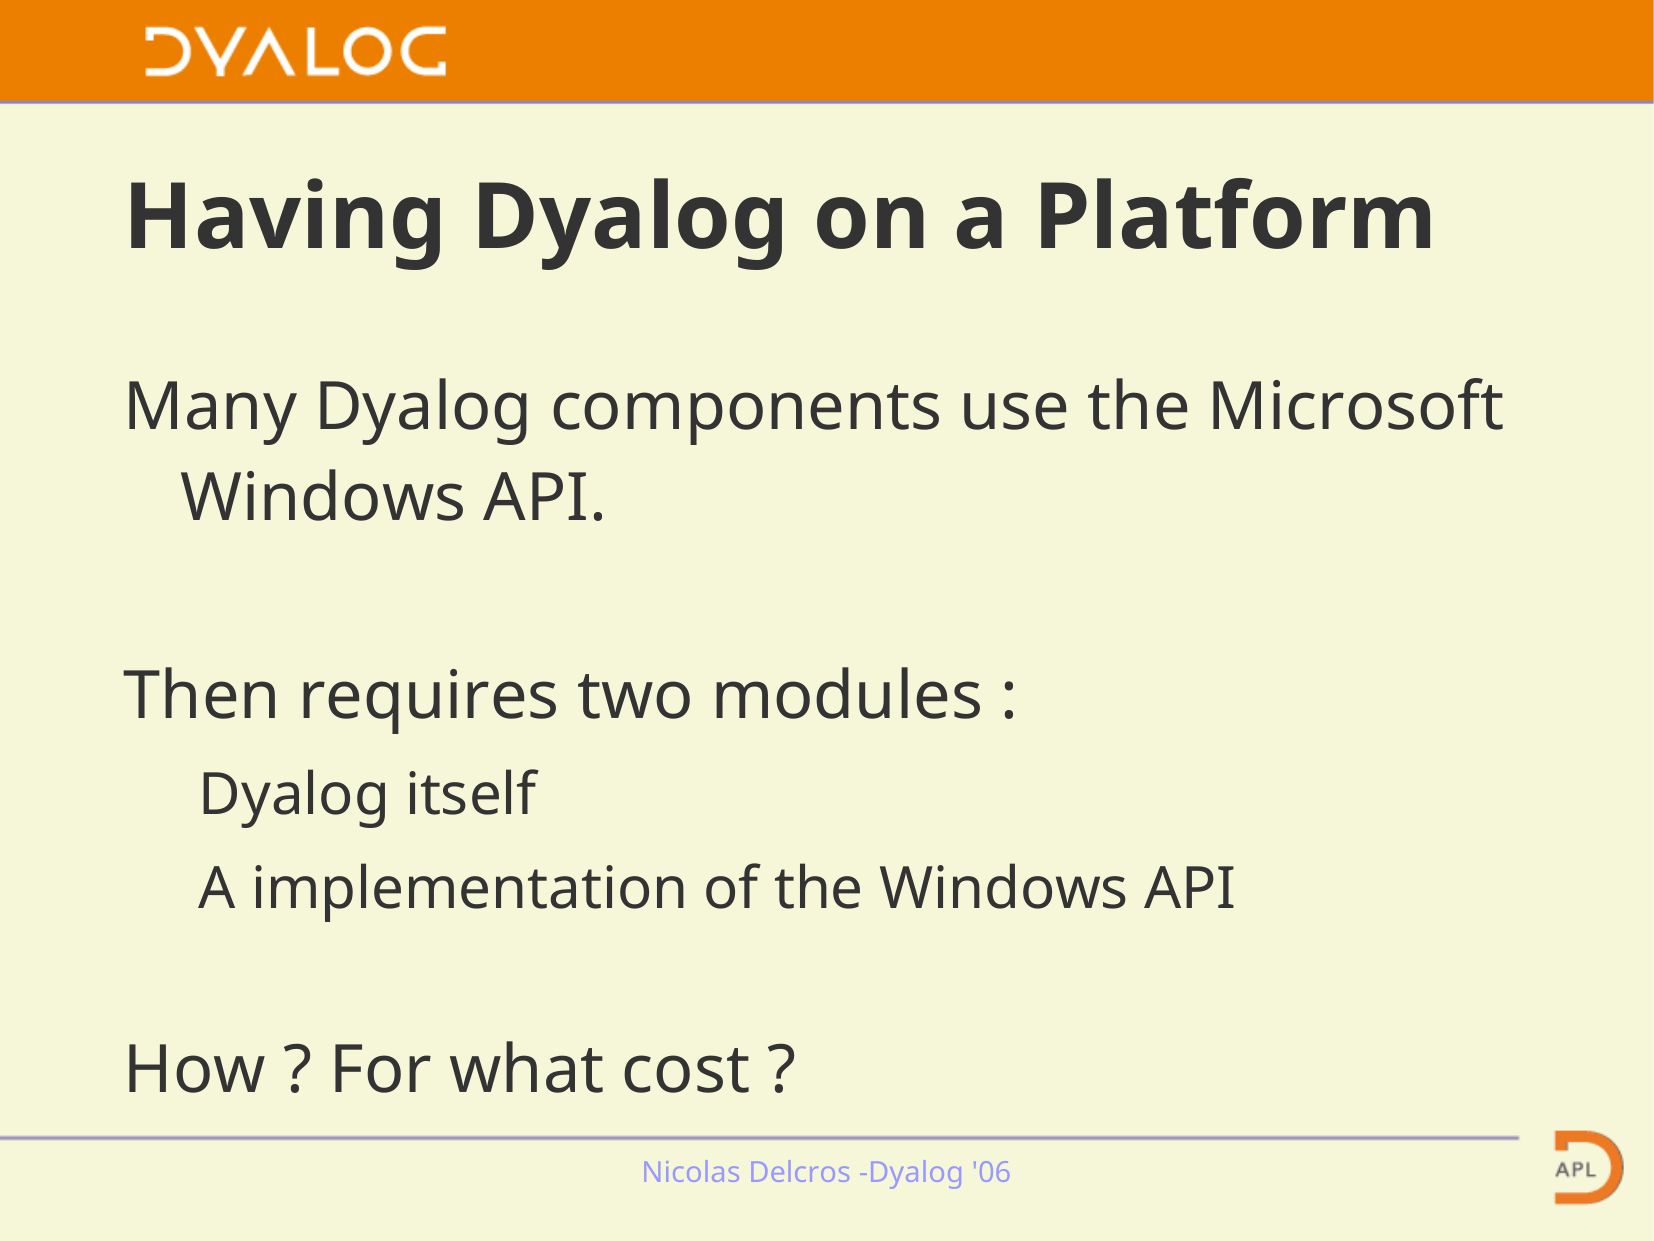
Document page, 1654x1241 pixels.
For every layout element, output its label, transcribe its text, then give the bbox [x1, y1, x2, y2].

picture [0, 0, 1654, 1241]
list Many Dyalog components use the Microsoft Windows API. Then requires two modules : Dyalog itself A implementation of the Windows API How ? For what cost ? [124, 358, 1530, 1103]
title Having Dyalog on a Platform [124, 83, 1530, 344]
